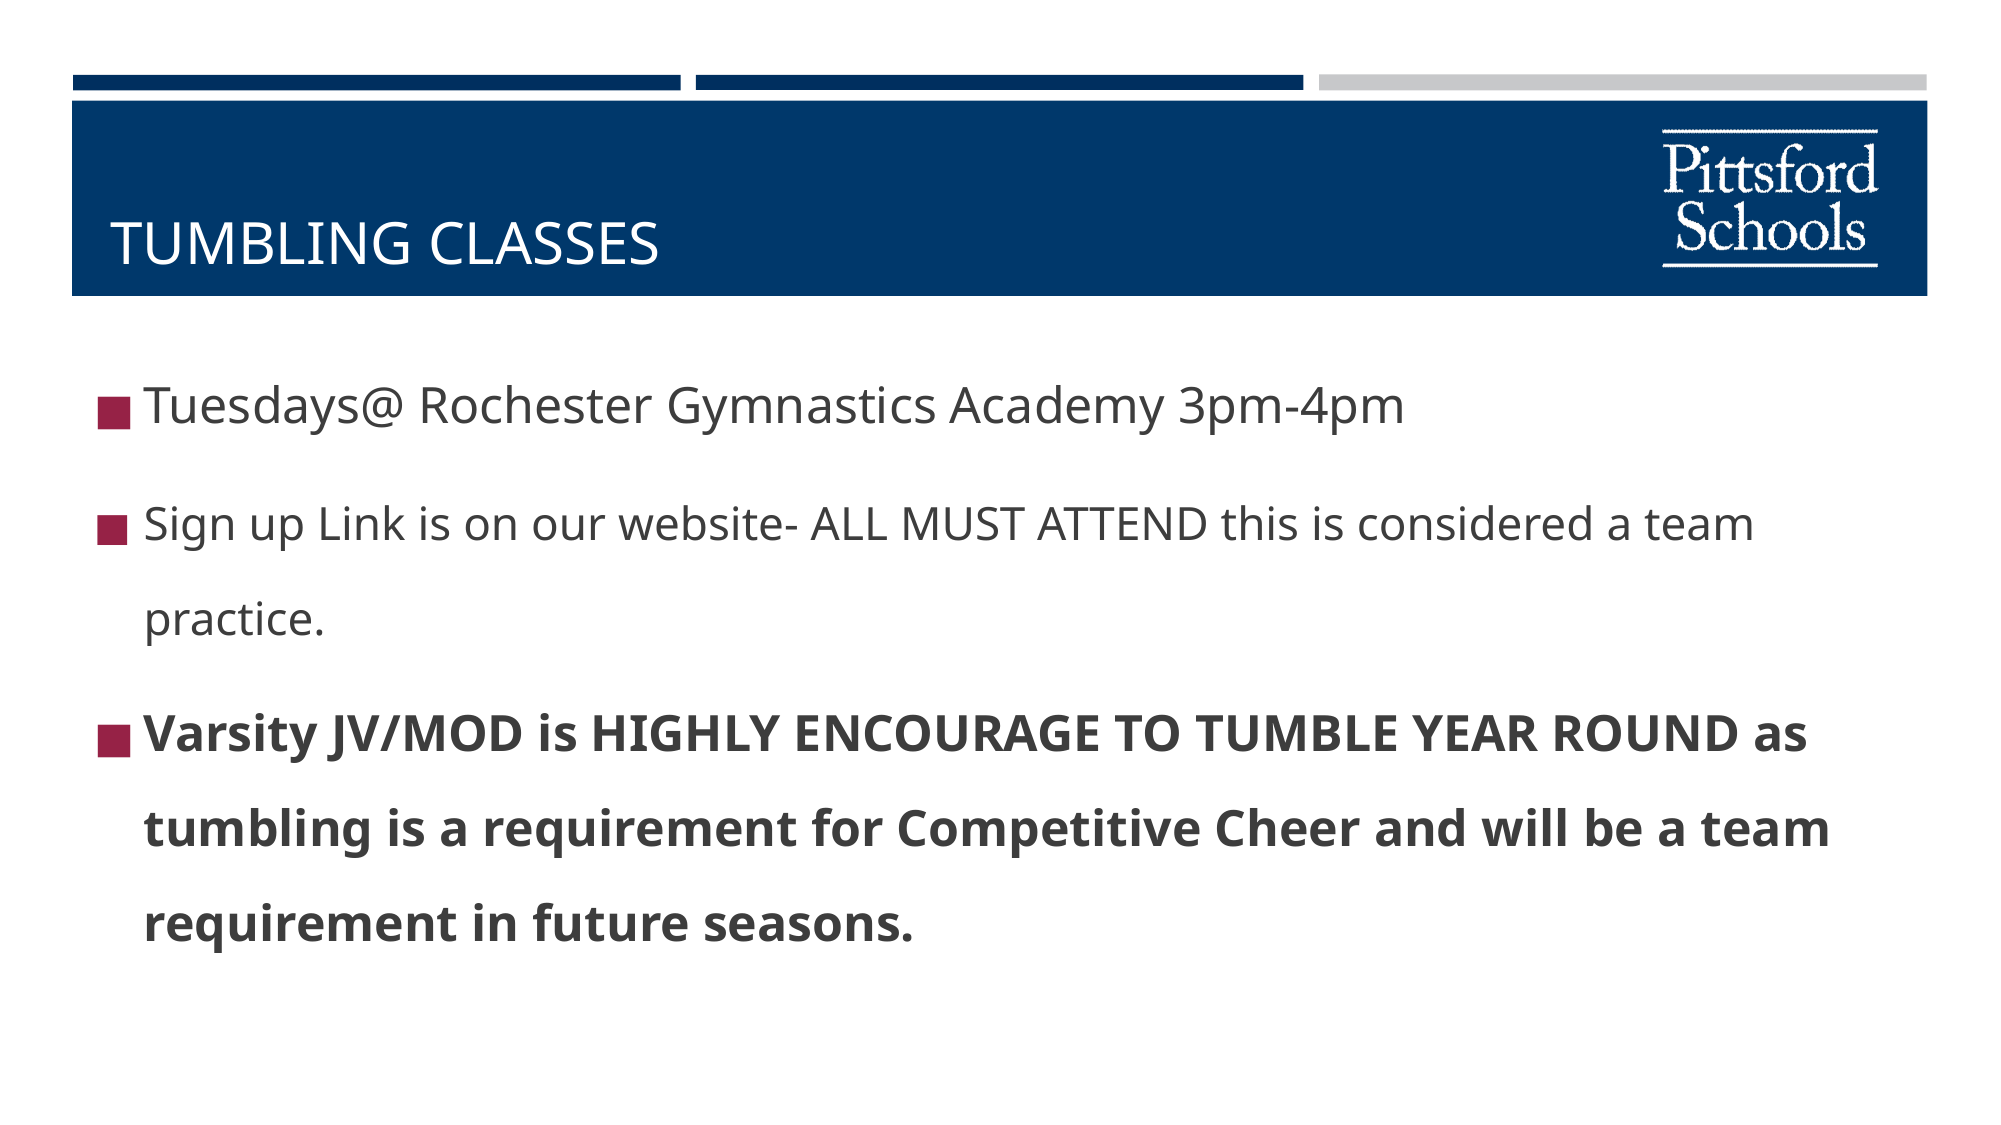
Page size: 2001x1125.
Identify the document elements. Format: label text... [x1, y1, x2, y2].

picture [1625, 94, 1916, 303]
list Tuesdays@ Rochester Gymnastics Academy 3pm-4pm Sign up Link is on our website- ALL MUST ATTEND this is considered a team practice. Varsity JV/MOD is HIGHLY ENCOURAGE TO TUMBLE YEAR ROUND as tumbling is a requirement for Competitive Cheer and will be a team requirement in future seasons. [78, 313, 1922, 977]
title TUMBLING CLASSES [95, 117, 1905, 284]
